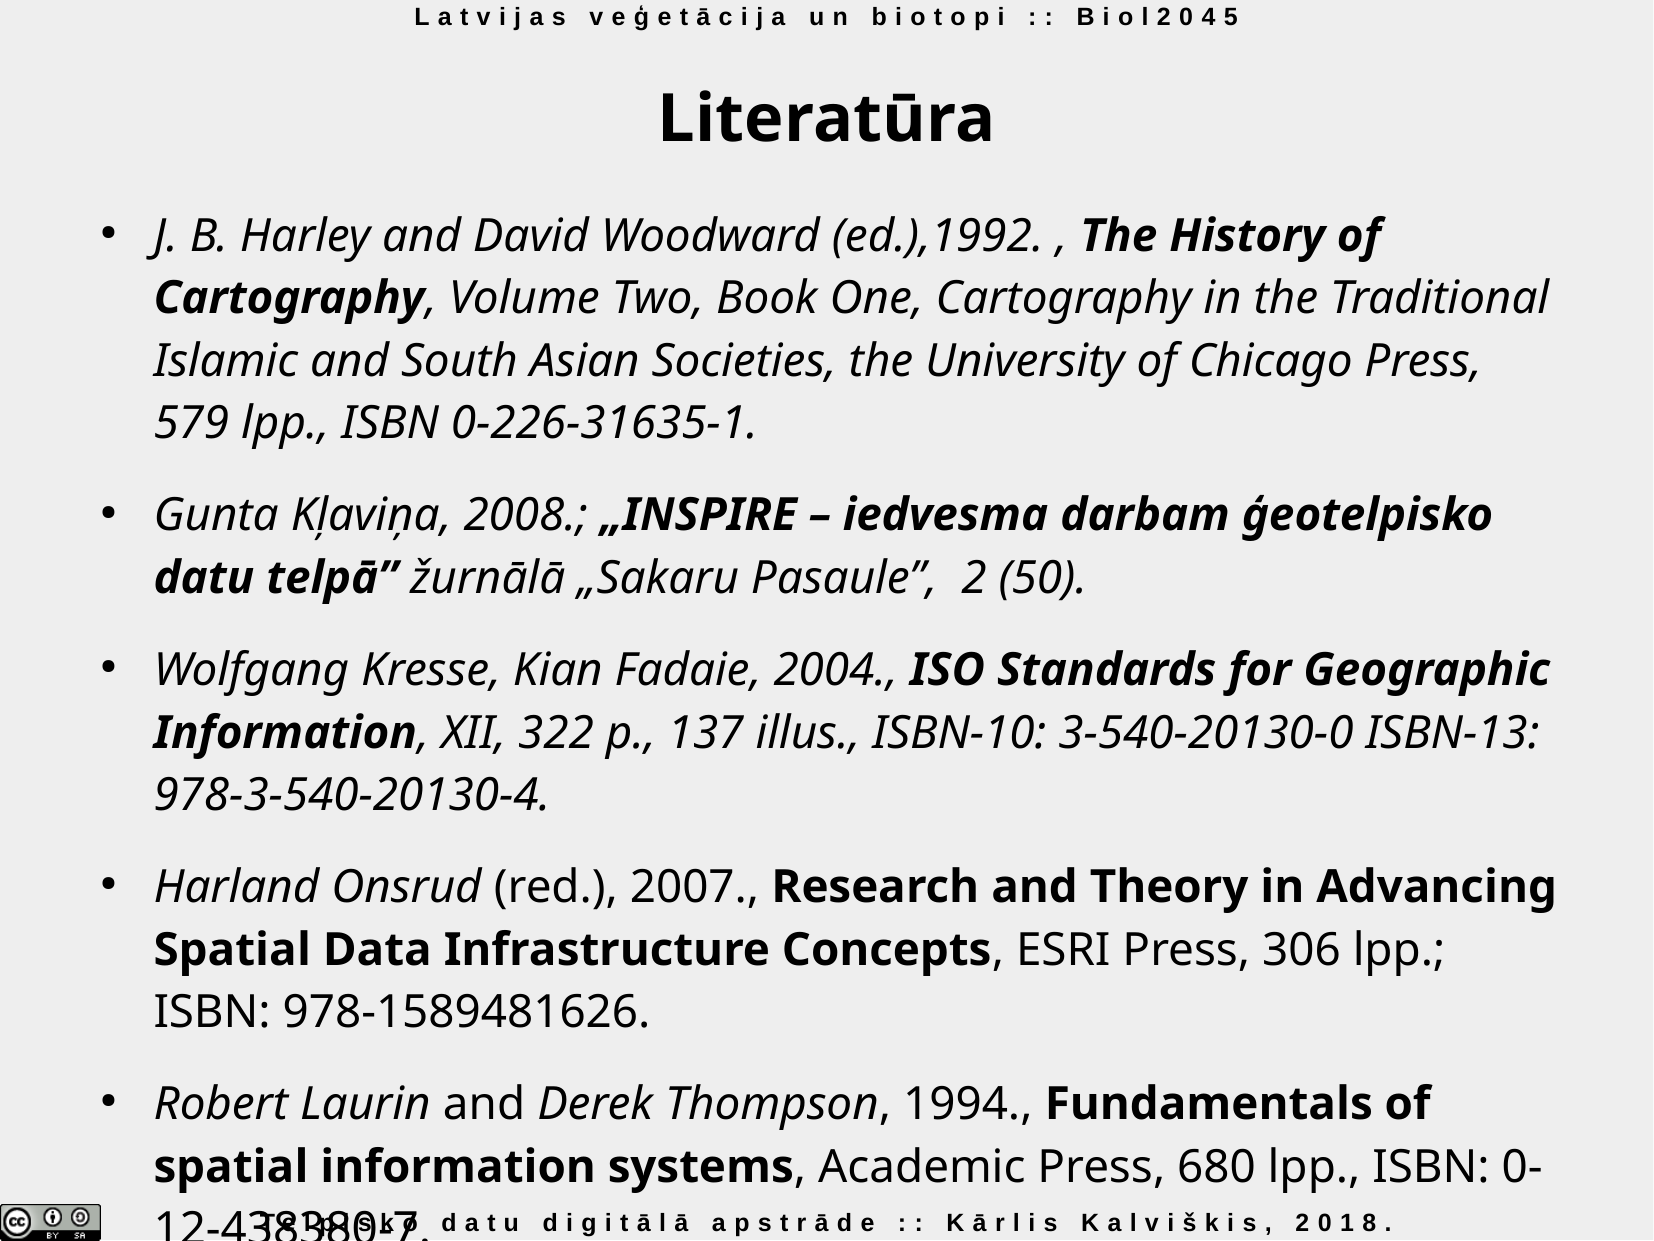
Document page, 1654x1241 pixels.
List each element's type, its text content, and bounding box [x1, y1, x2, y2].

list J. B. Harley and David Woodward (ed.),1992. , The History of Cartography, Volume Two, Book One, Cartography in the Traditional Islamic and South Asian Societies, the University of Chicago Press, 579 lpp., ISBN 0-226-31635-1. Gunta Kļaviņa, 2008.; „INSPIRE – iedvesma darbam ģeotelpisko datu telpā” žurnālā „Sakaru Pasaule”, 2 (50). Wolfgang Kresse, Kian Fadaie, 2004., ISO Standards for Geographic Information, XII, 322 p., 137 illus., ISBN-10: 3-540-20130-0 ISBN-13: 978-3-540-20130-4. Harland Onsrud (red.), 2007., Research and Theory in Advancing Spatial Data Infrastructure Concepts, ESRI Press, 306 lpp.; ISBN: 978-1589481626. Robert Laurin and Derek Thompson, 1994., Fundamentals of spatial information systems, Academic Press, 680 lpp., ISBN: 0-12-438380-7. [82, 202, 1571, 1159]
title Literatūra [82, 49, 1571, 183]
picture [0, 1204, 101, 1241]
